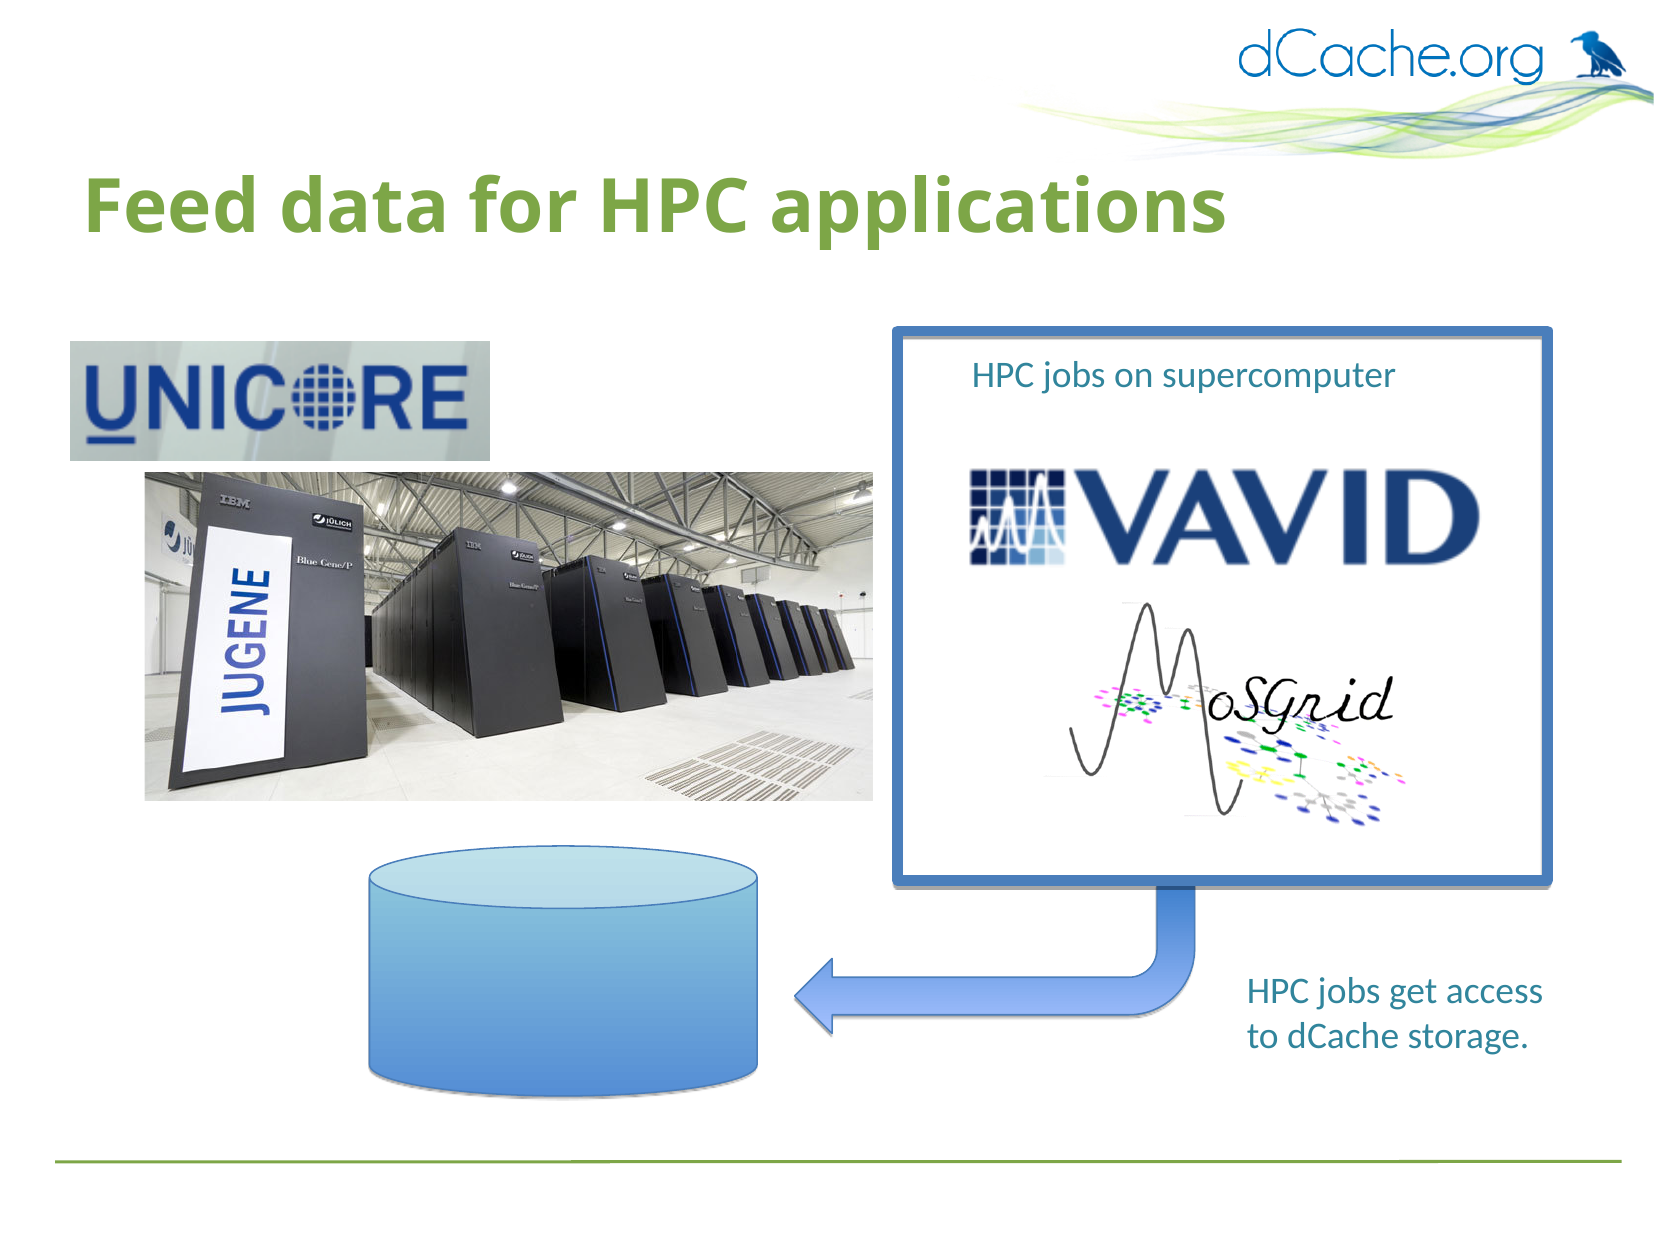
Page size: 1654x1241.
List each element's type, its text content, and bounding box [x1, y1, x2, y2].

picture [956, 16, 1654, 169]
text_box HPC jobs get access to dCache storage. [1232, 958, 1595, 1064]
text_box HPC jobs on supercomputer [957, 342, 1520, 403]
picture [144, 472, 873, 801]
title Feed data for HPC applications [82, 155, 1605, 252]
text_box [794, 886, 1195, 1034]
picture [964, 459, 1486, 583]
picture [70, 341, 490, 461]
picture [1043, 602, 1406, 828]
text_box [369, 878, 758, 1096]
